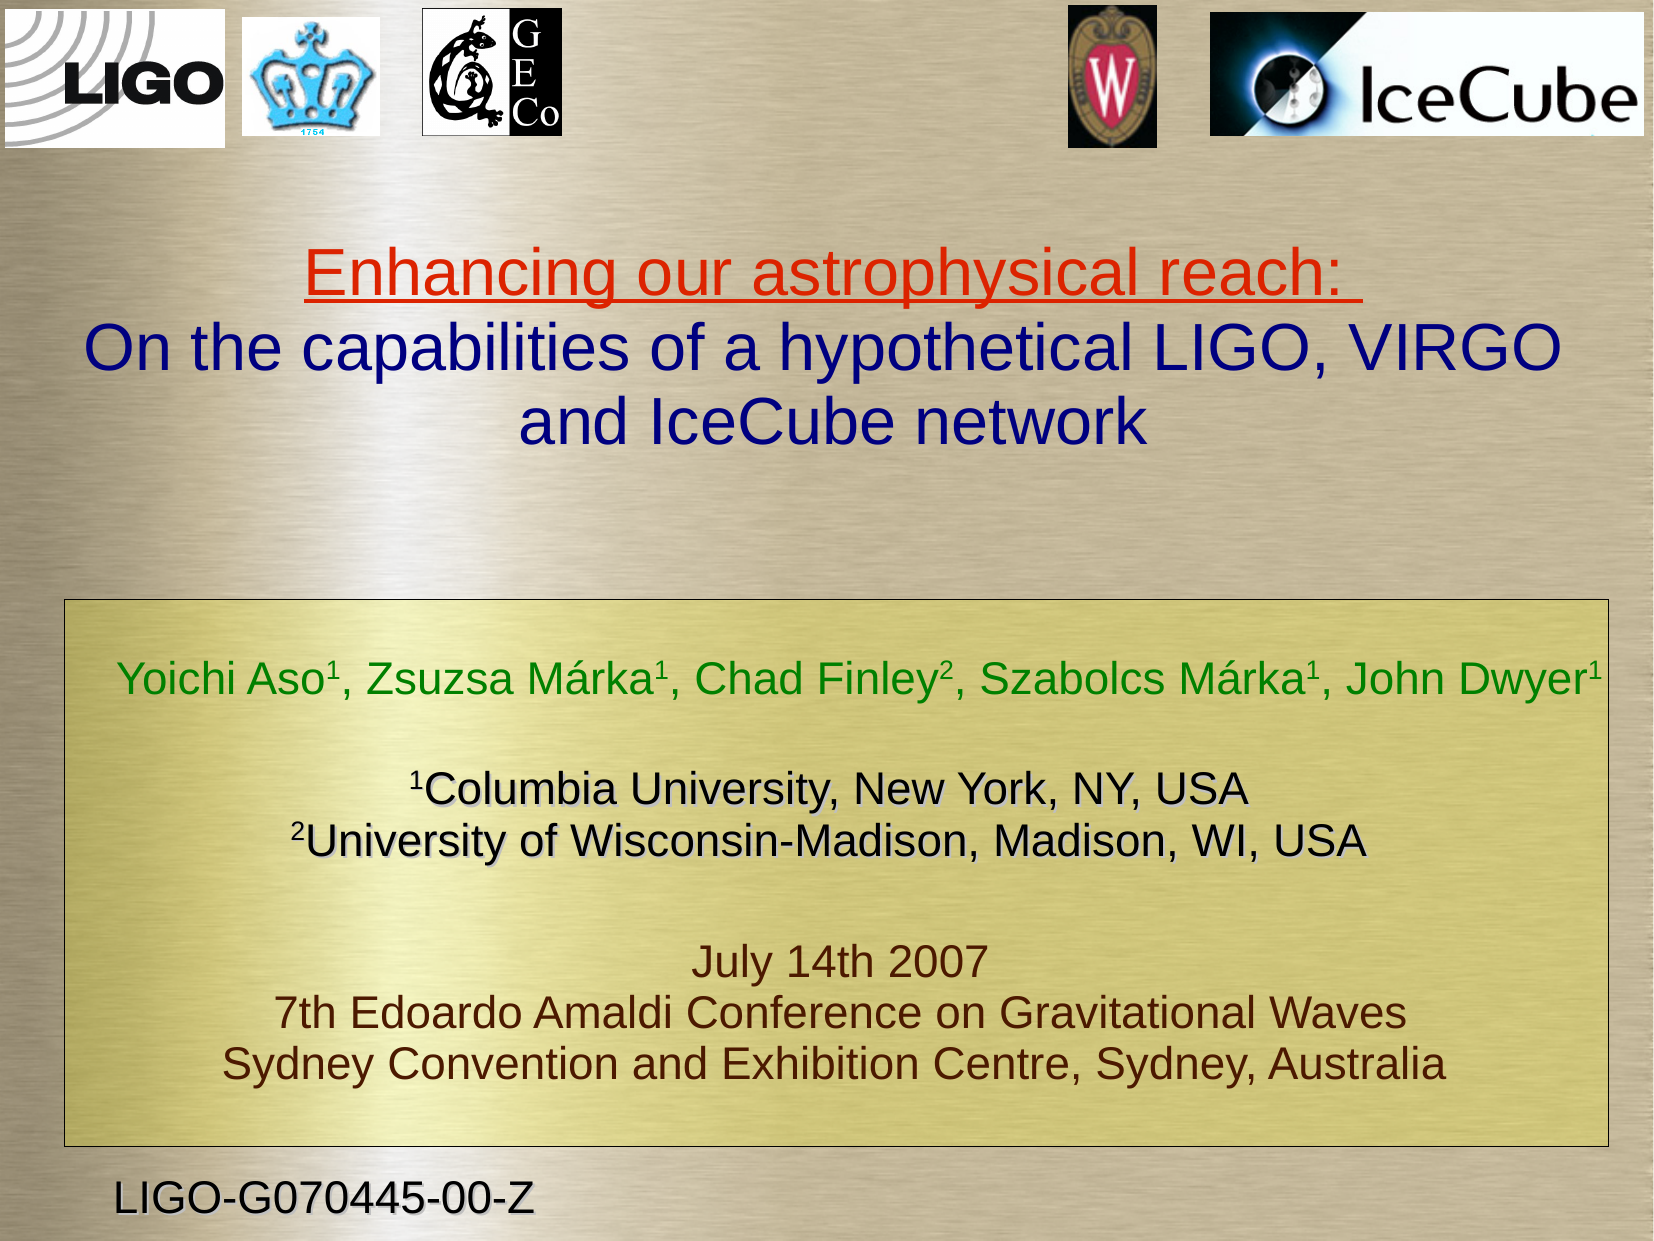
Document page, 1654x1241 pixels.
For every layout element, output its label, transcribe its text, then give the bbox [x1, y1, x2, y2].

text_box July 14th 2007 7th Edoardo Amaldi Conference on Gravitational Waves Sydney Convention and Exhibition Centre, Sydney, Australia [206, 928, 1451, 1097]
picture [0, 0, 1654, 1241]
text_box Yoichi Aso1, Zsuzsa Márka1, Chad Finley2, Szabolcs Márka1, John Dwyer1 [101, 645, 1586, 714]
text_box LIGO-G070445-00-Z [91, 1158, 548, 1237]
text_box [64, 599, 1609, 1147]
text_box Enhancing our astrophysical reach: On the capabilities of a hypothetical LIGO, VIRGO and IceCube network [68, 227, 1604, 467]
text_box 1Columbia University, New York, NY, USA 2University of Wisconsin-Madison, Madison, WI, USA [275, 756, 1361, 877]
